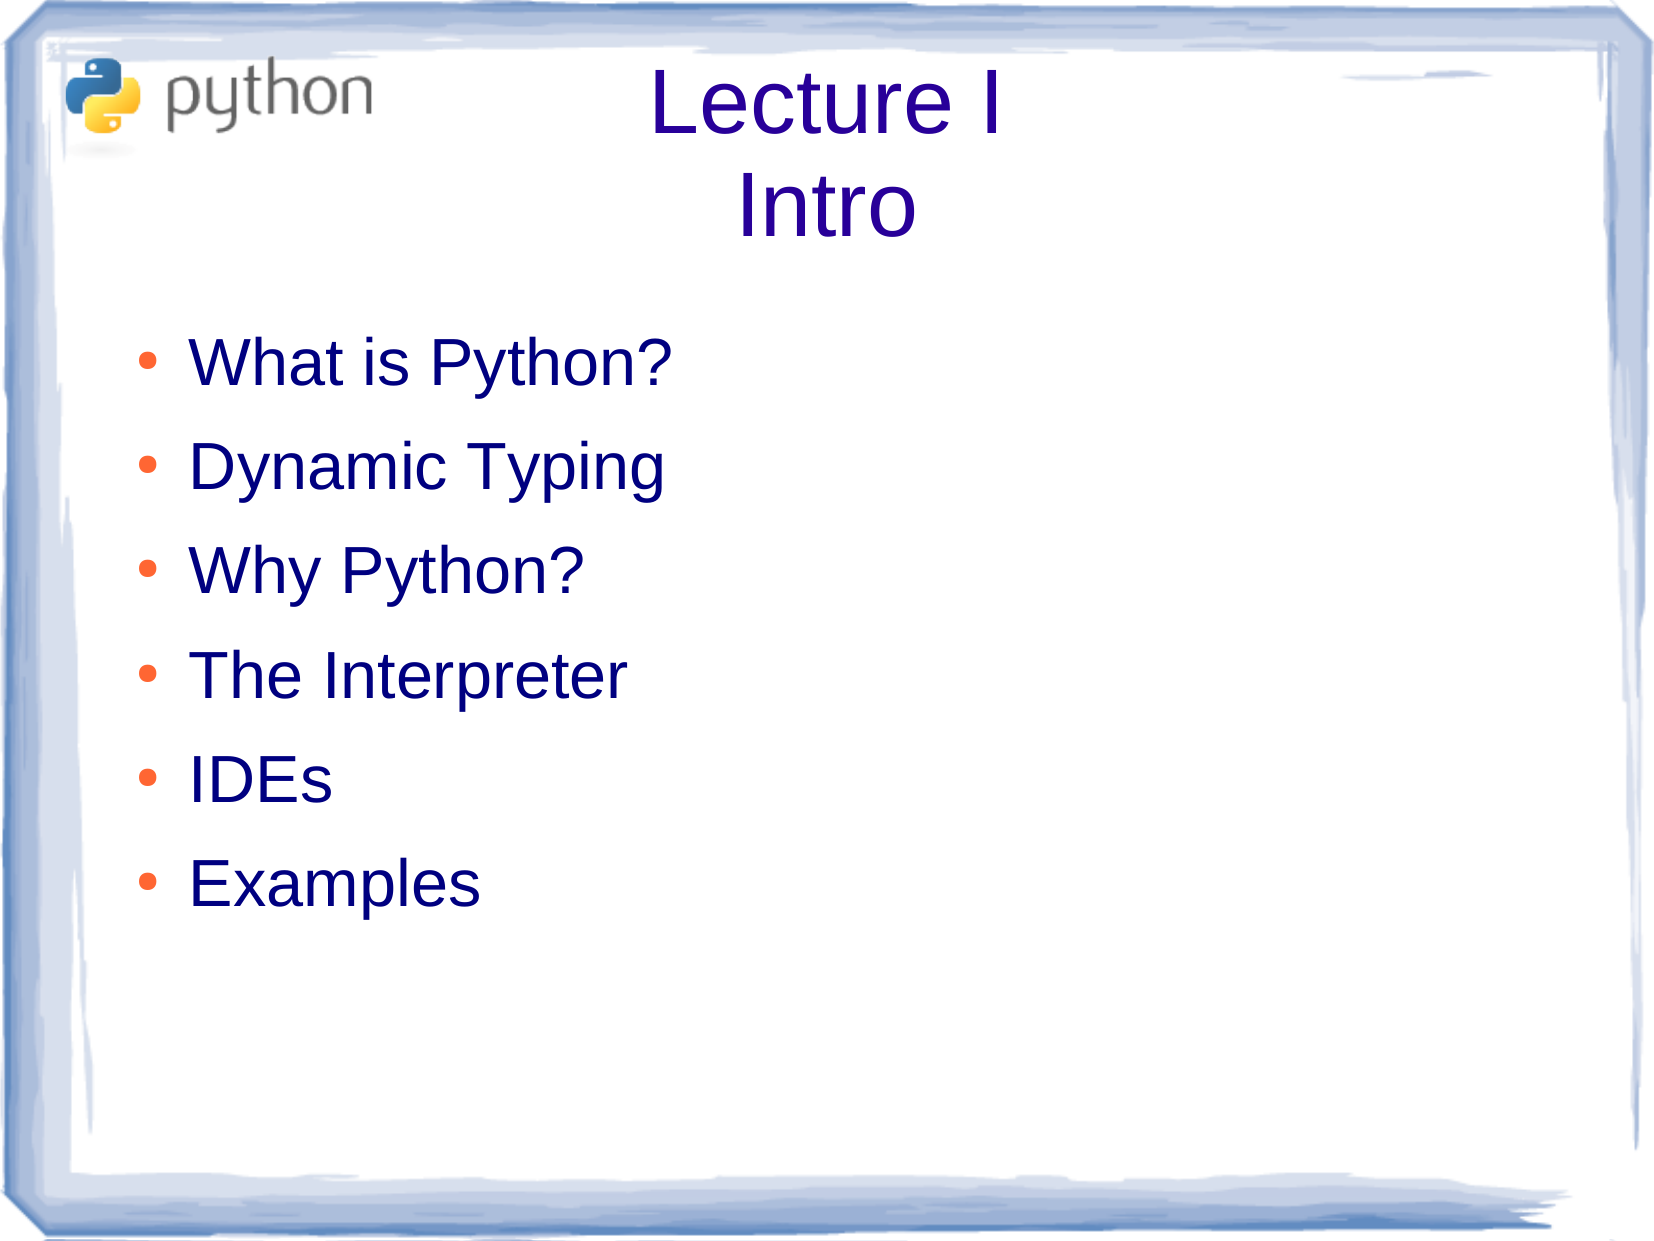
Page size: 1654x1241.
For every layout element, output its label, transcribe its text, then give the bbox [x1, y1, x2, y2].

title Lecture I Intro [82, 49, 1571, 257]
list What is Python? Dynamic Typing Why Python? The Interpreter IDEs Examples [118, 324, 1571, 990]
picture [0, 0, 1654, 1241]
